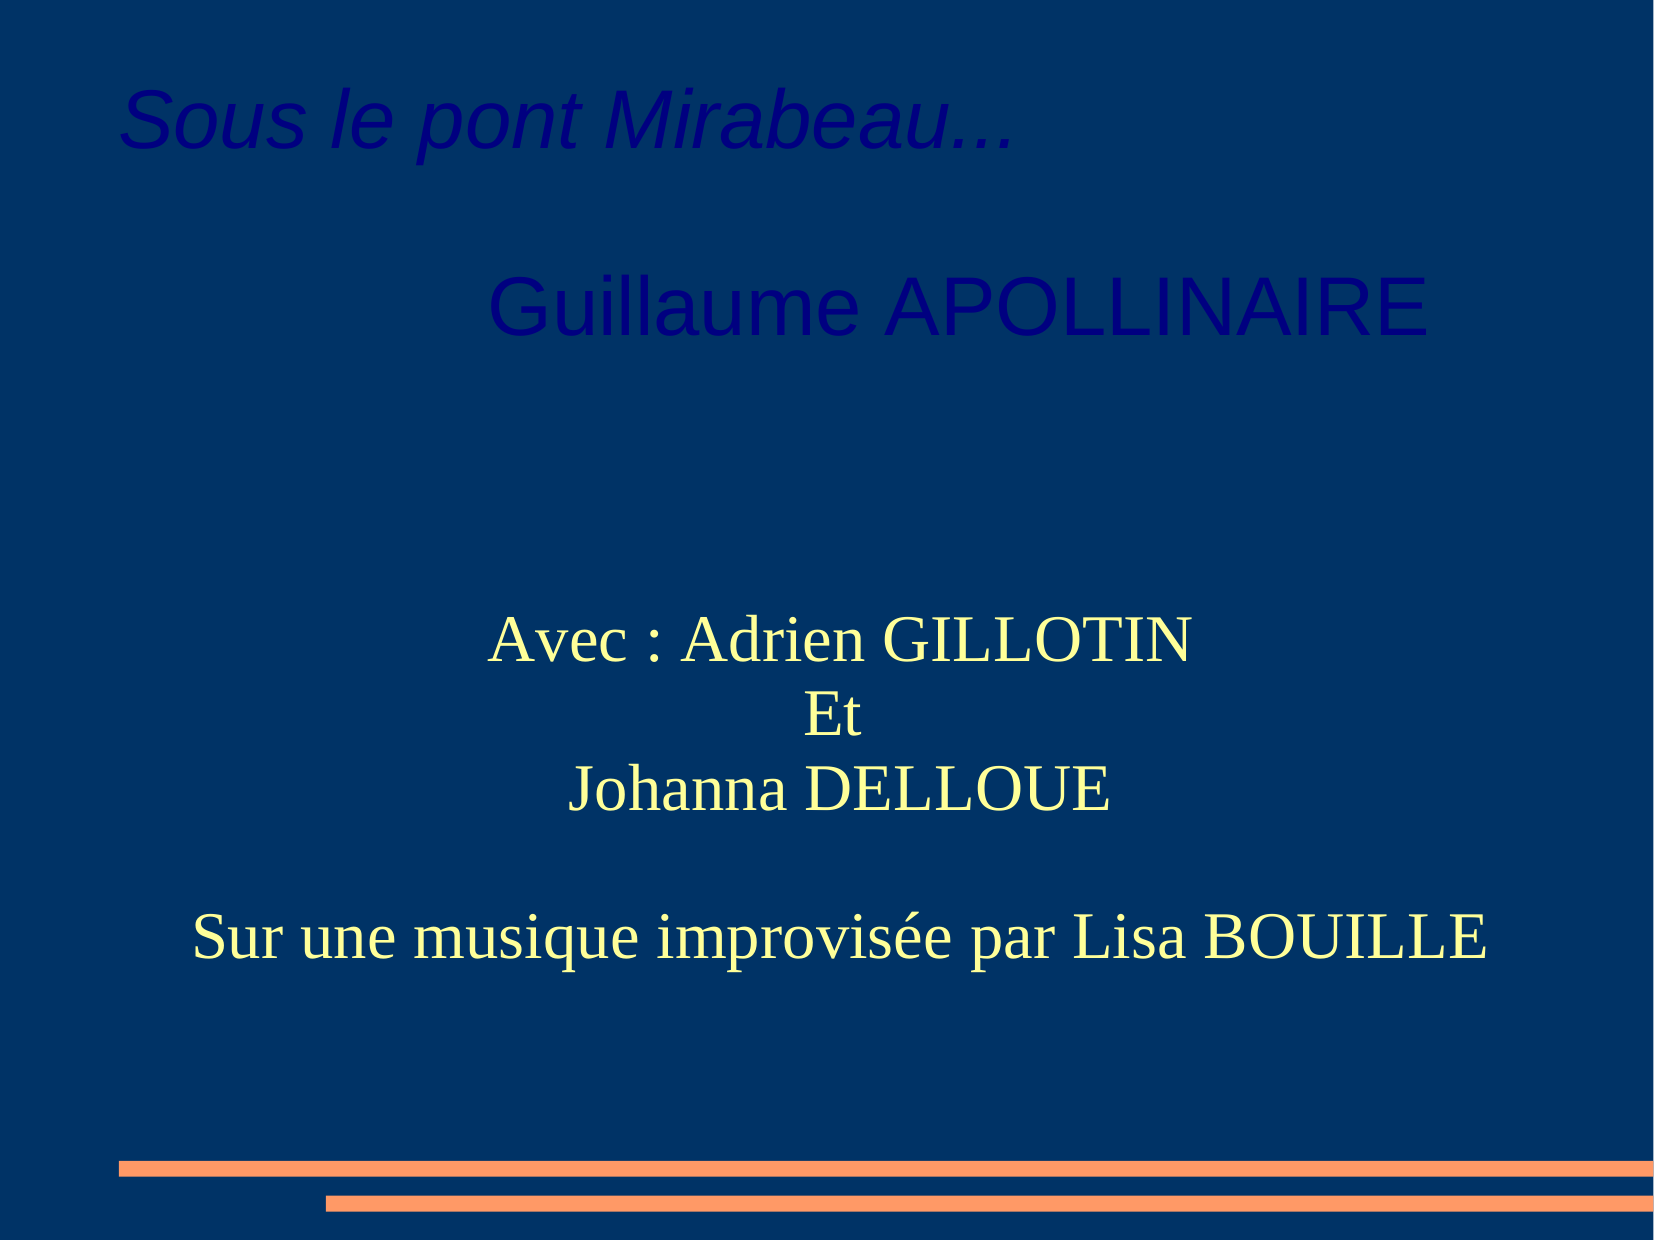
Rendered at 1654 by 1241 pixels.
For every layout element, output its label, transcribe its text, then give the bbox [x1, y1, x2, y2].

title Sous le pont Mirabeau... Guillaume APOLLINAIRE [118, 73, 1531, 446]
subtitle Avec : Adrien GILLOTIN Et Johanna DELLOUE Sur une musique improvisée par Lisa BOUILLE [121, 442, 1561, 1132]
